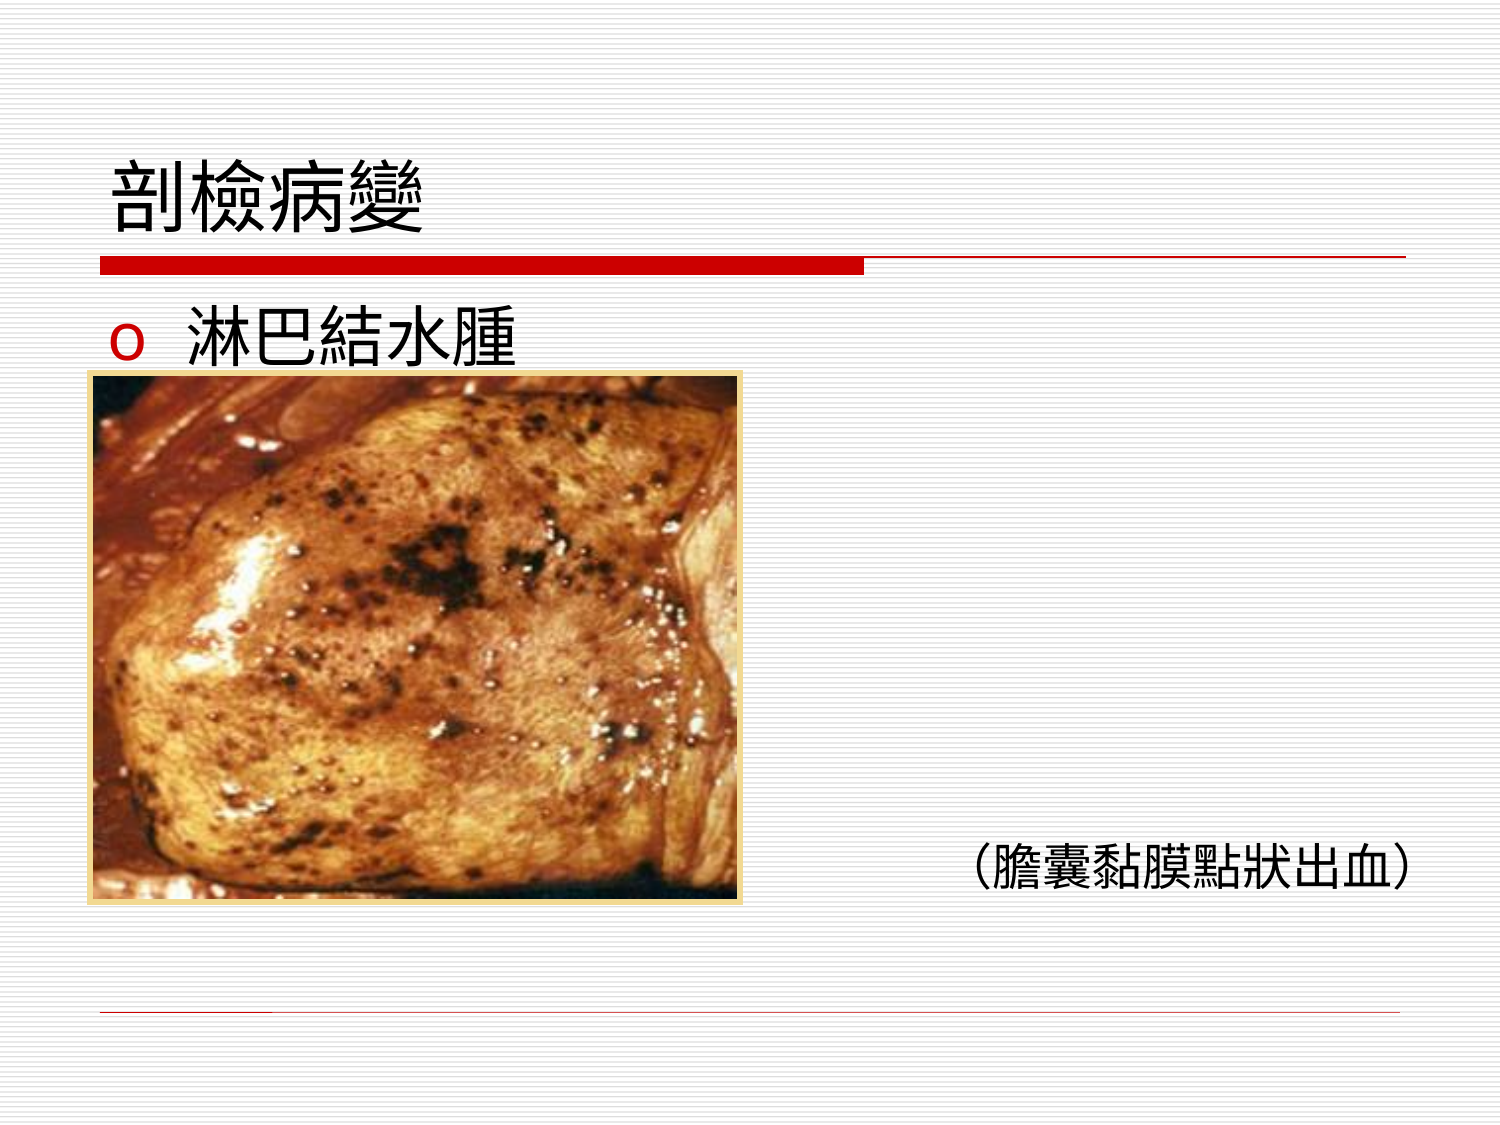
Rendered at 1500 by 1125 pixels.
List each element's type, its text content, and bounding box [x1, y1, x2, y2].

text_box （膽囊黏膜點狀出血） [927, 828, 1500, 904]
list 淋巴結水腫 膽囊黏膜出血（如圖） 肺氣腫、鬱血、部分區域有肺炎反應 [92, 287, 945, 988]
title 剖檢病變 [94, 50, 1407, 250]
picture [956, 408, 1449, 810]
